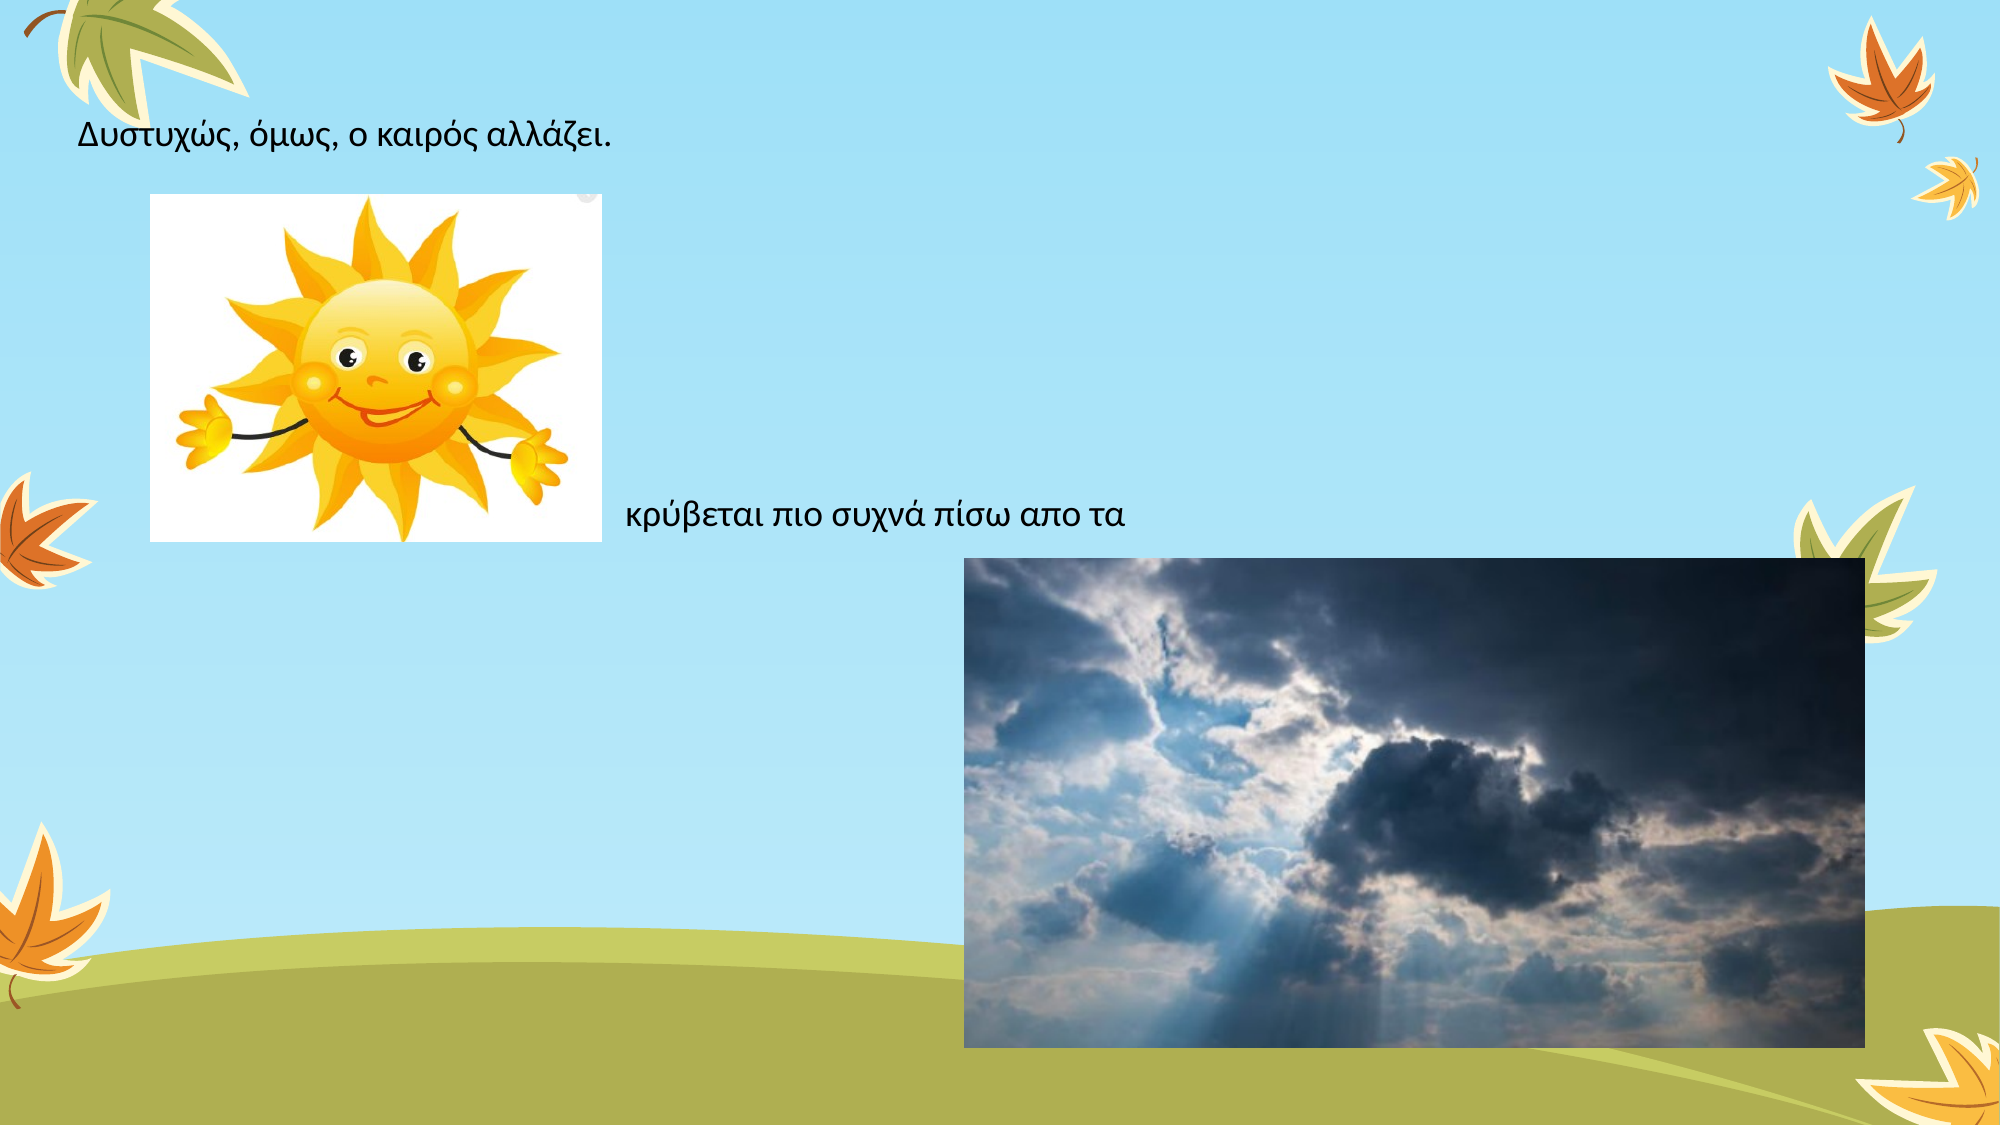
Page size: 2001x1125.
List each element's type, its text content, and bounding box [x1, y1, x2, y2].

text_box κρύβεται πιο συχνά πίσω απο τα [601, 481, 1280, 542]
text_box Δυστυχώς, όμως, ο καιρός αλλάζει. [62, 101, 741, 163]
picture [964, 558, 1865, 1048]
picture [150, 194, 602, 542]
